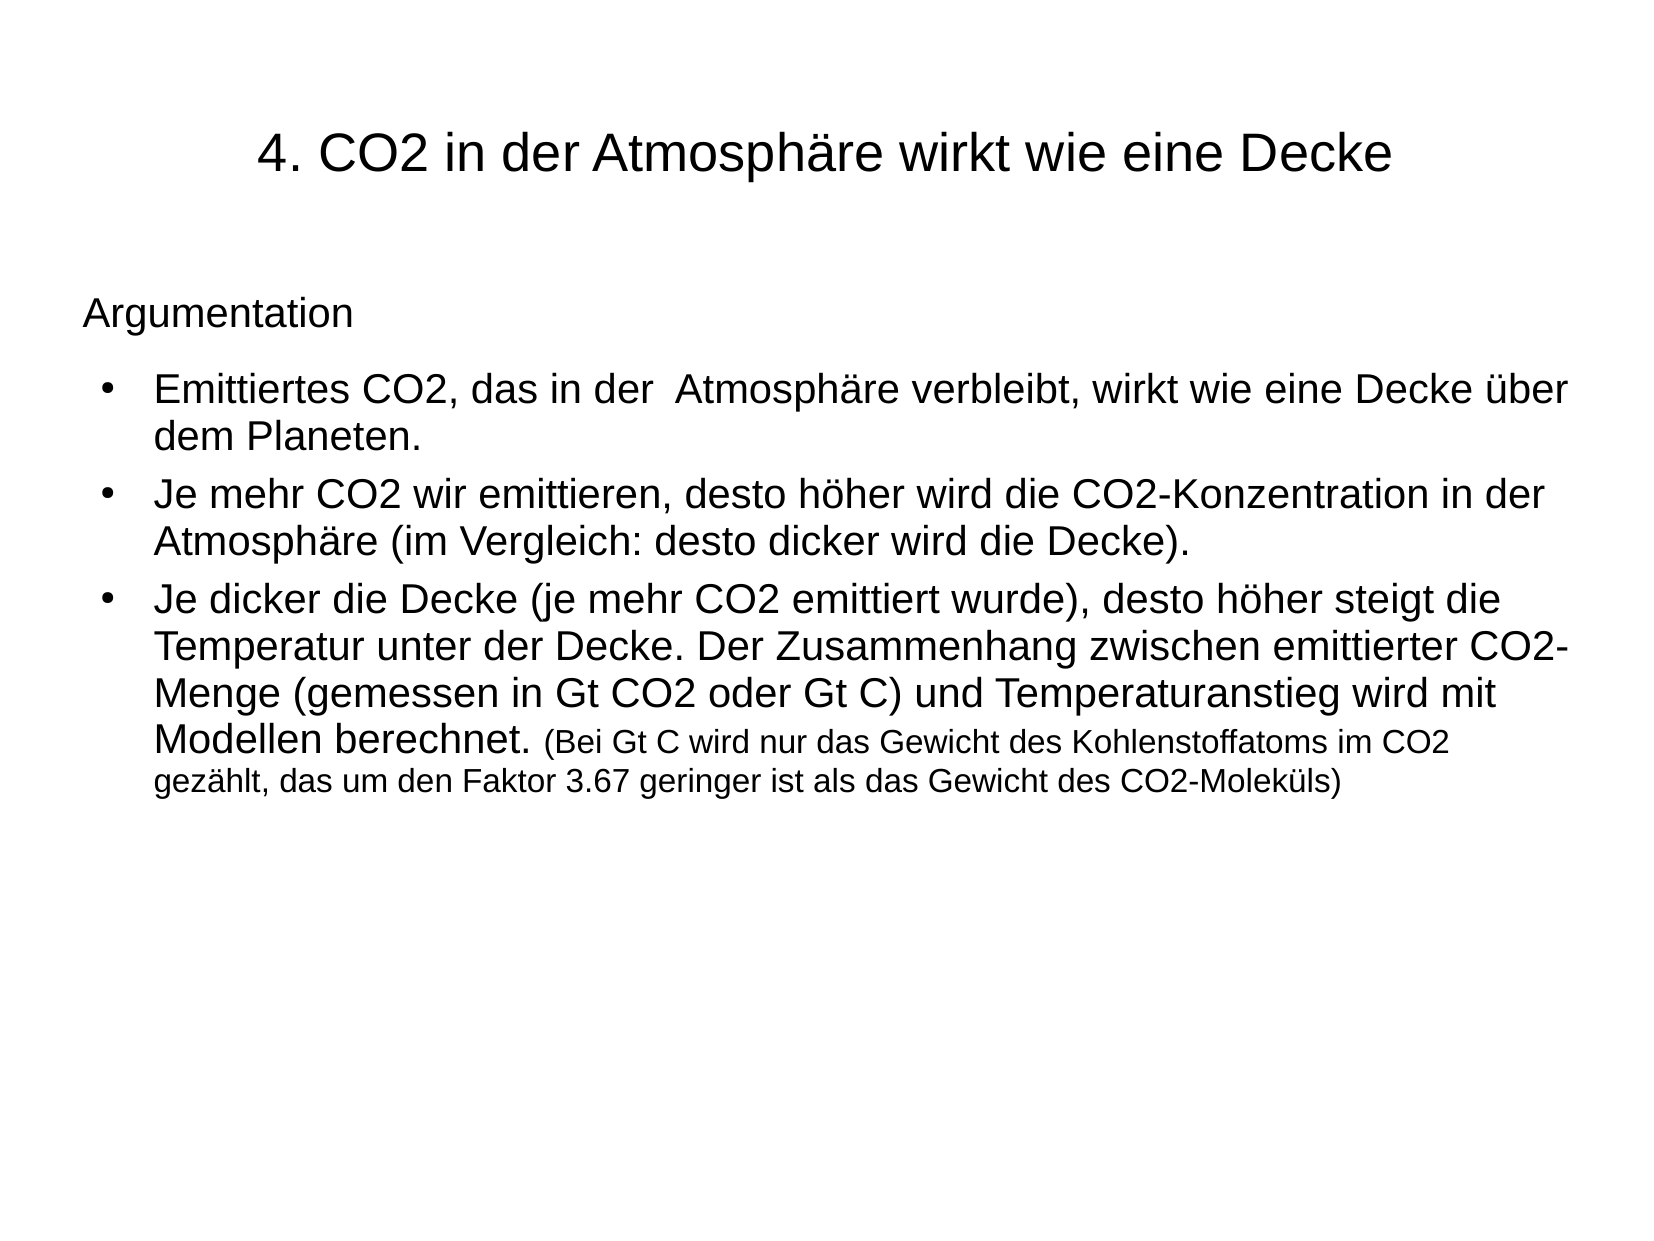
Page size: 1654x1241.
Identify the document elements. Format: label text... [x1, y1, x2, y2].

list Argumentation Emittiertes CO2, das in der Atmosphäre verbleibt, wirkt wie eine Decke über dem Planeten. Je mehr CO2 wir emittieren, desto höher wird die CO2-Konzentration in der Atmosphäre (im Vergleich: desto dicker wird die Decke). Je dicker die Decke (je mehr CO2 emittiert wurde), desto höher steigt die Temperatur unter der Decke. Der Zusammenhang zwischen emittierter CO2-Menge (gemessen in Gt CO2 oder Gt C) und Temperaturanstieg wird mit Modellen berechnet. (Bei Gt C wird nur das Gewicht des Kohlenstoffatoms im CO2 gezählt, das um den Faktor 3.67 geringer ist als das Gewicht des CO2-Moleküls) [82, 290, 1571, 800]
title 4. CO2 in der Atmosphäre wirkt wie eine Decke [82, 49, 1571, 257]
